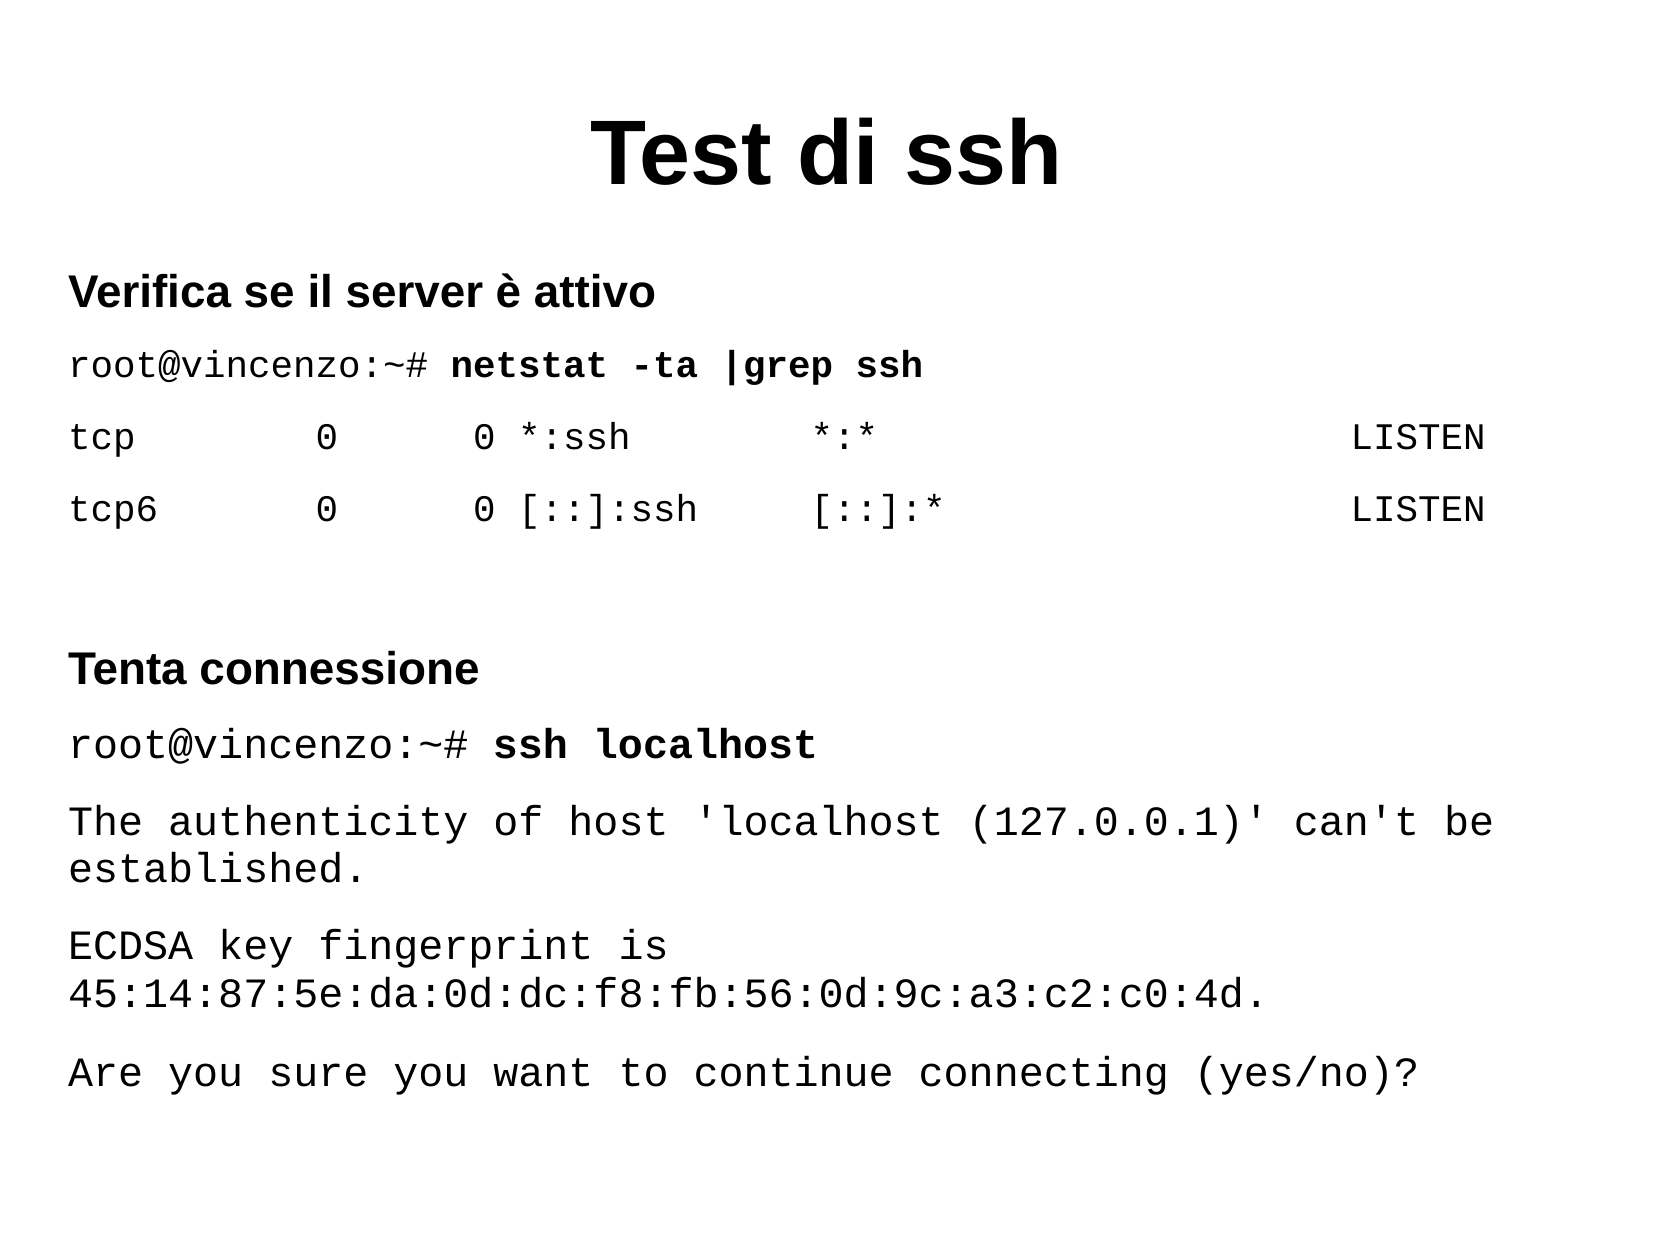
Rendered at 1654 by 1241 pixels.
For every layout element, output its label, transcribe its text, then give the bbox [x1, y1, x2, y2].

list Verifica se il server è attivo root@vincenzo:~# netstat -ta |grep ssh tcp 0 0 *:ssh *:* LISTEN tcp6 0 0 [::]:ssh [::]:* LISTEN Tenta connessione root@vincenzo:~# ssh localhost The authenticity of host 'localhost (127.0.0.1)' can't be established. ECDSA key fingerprint is 45:14:87:5e:da:0d:dc:f8:fb:56:0d:9c:a3:c2:c0:4d. Are you sure you want to continue connecting (yes/no)? [68, 265, 1618, 1190]
title Test di ssh [82, 49, 1571, 257]
